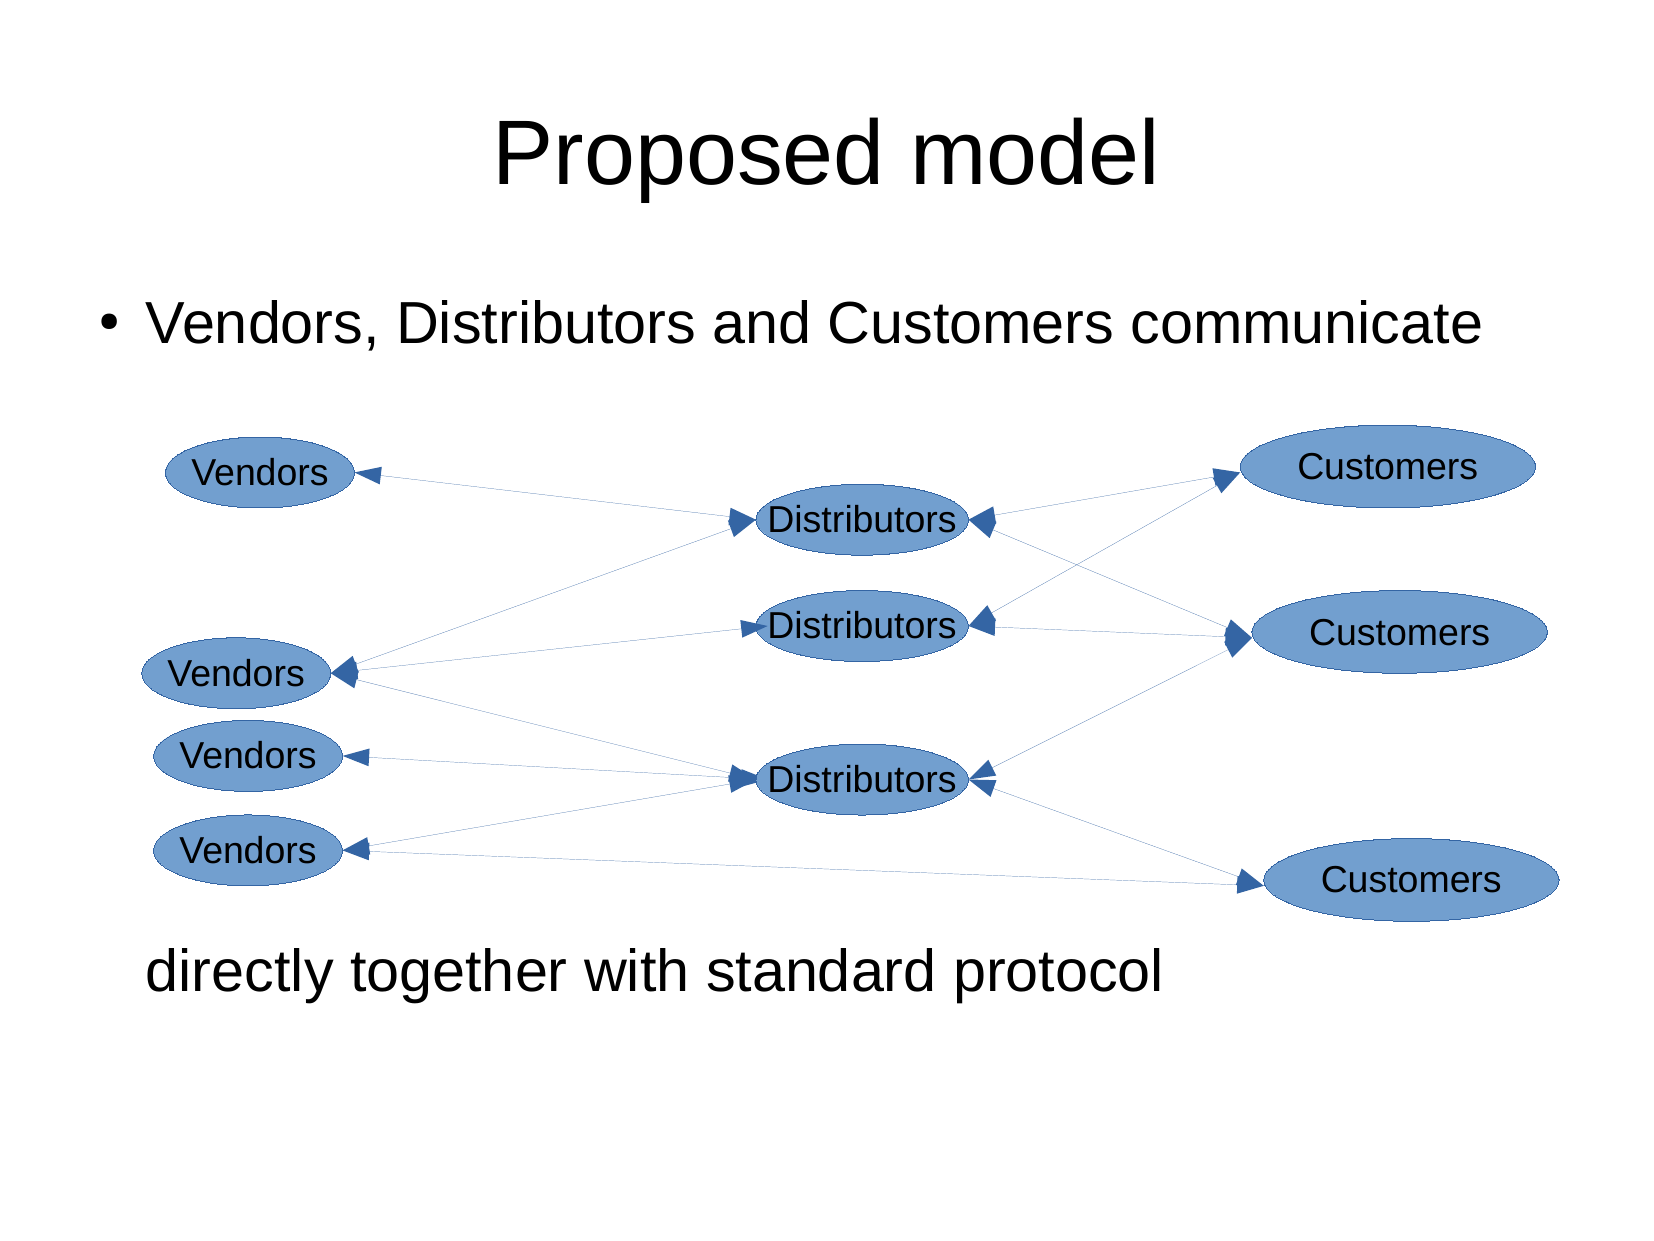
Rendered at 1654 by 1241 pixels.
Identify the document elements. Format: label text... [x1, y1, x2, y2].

text_box Vendors [165, 437, 355, 508]
text_box Vendors [153, 814, 343, 886]
text_box Vendors [153, 720, 343, 792]
text_box Customers [1251, 590, 1548, 674]
text_box Customers [1263, 838, 1560, 922]
text_box Vendors [141, 637, 331, 709]
title Proposed model [82, 49, 1571, 257]
text_box Customers [1240, 425, 1536, 508]
text_box Distributors [756, 484, 969, 556]
text_box Distributors [756, 744, 969, 816]
list Vendors, Distributors and Customers communicate directly together with standard protocol [82, 290, 1571, 1010]
text_box Distributors [756, 590, 969, 662]
